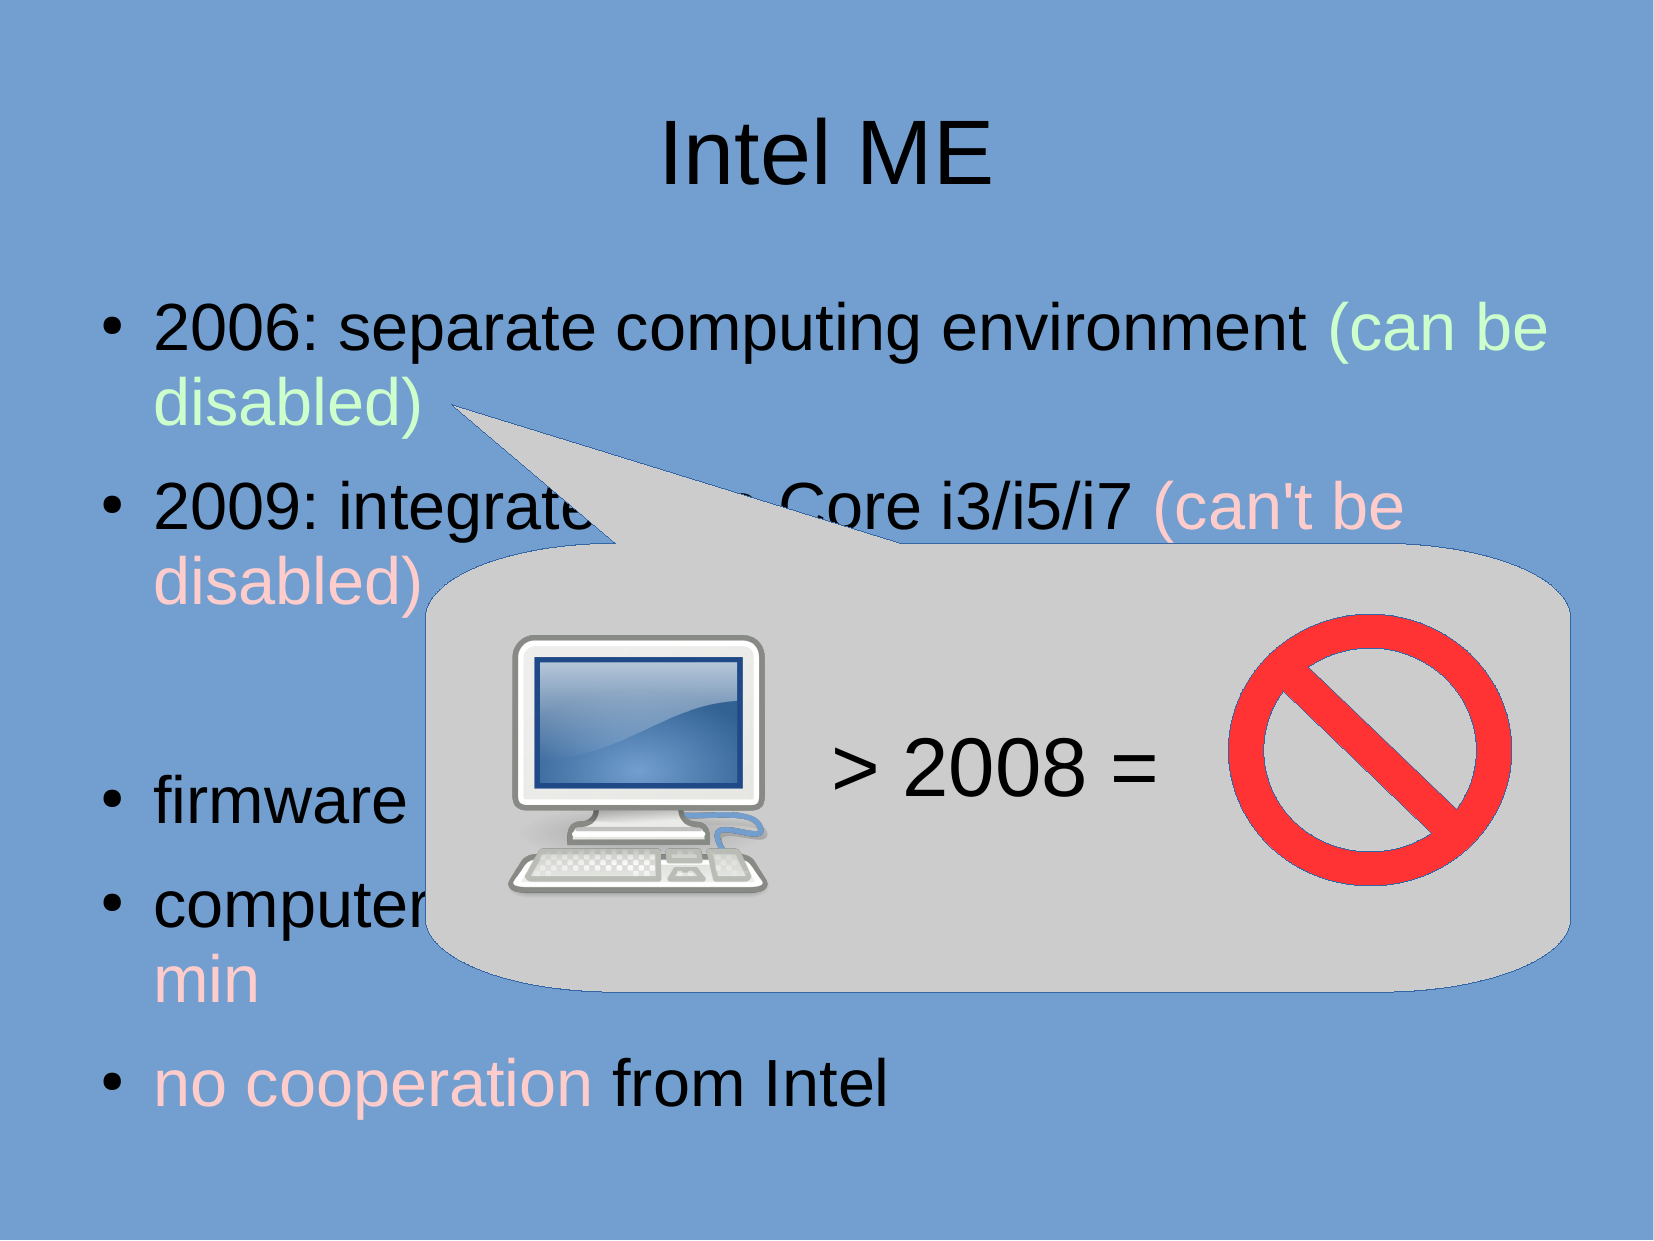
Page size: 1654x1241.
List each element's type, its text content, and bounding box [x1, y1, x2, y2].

picture [507, 635, 770, 898]
text_box > 2008 = [425, 404, 1571, 993]
list firmware cryptographically signed computer doesn't boot / shuts down after 30 min no cooperation from Intel [82, 762, 1571, 1123]
title Intel ME [82, 49, 1571, 257]
text_box [1228, 614, 1512, 886]
list 2006: separate computing environment (can be disabled) 2009: integrated into Core i3/i5/i7 (can't be disabled) [82, 290, 1571, 650]
